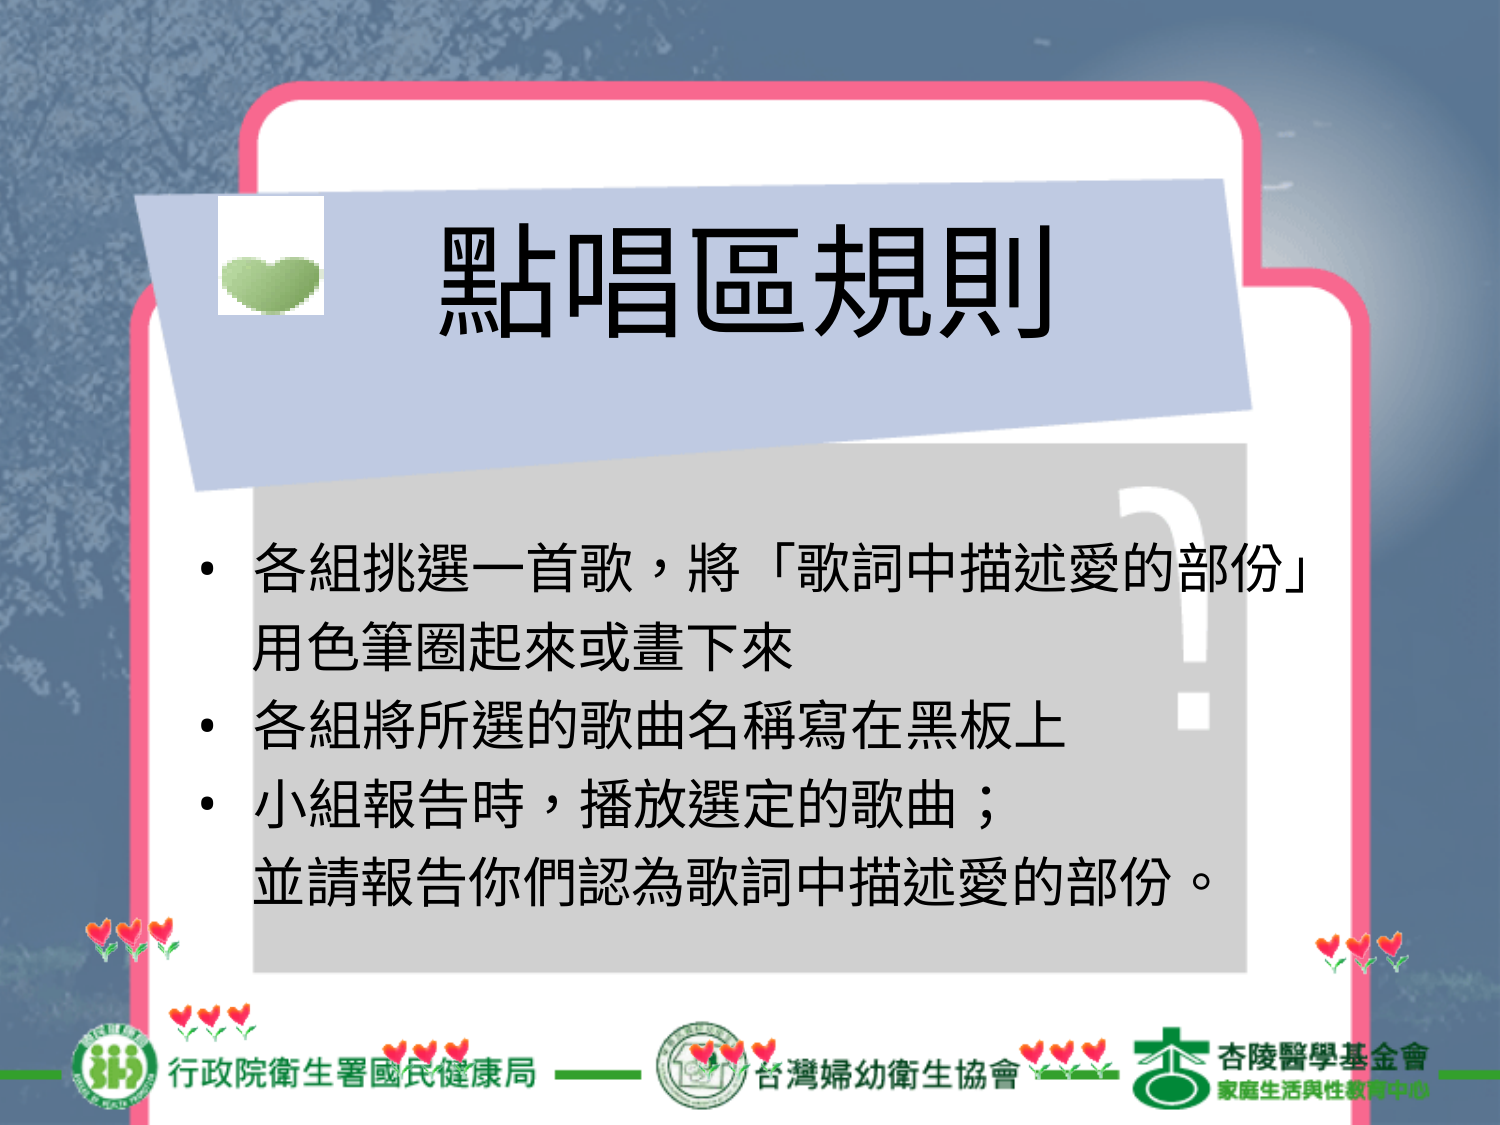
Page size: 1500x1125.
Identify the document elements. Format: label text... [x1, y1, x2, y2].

title 點唱區規則 [73, 184, 1424, 373]
picture [0, 0, 1500, 1125]
list 各組挑選一首歌，將「歌詞中描述愛的部份」 用色筆圈起來或畫下來 各組將所選的歌曲名稱寫在黑板上 小組報告時，播放選定的歌曲； 並請報告你們認為歌詞中描述愛的部份。 [183, 527, 1365, 929]
